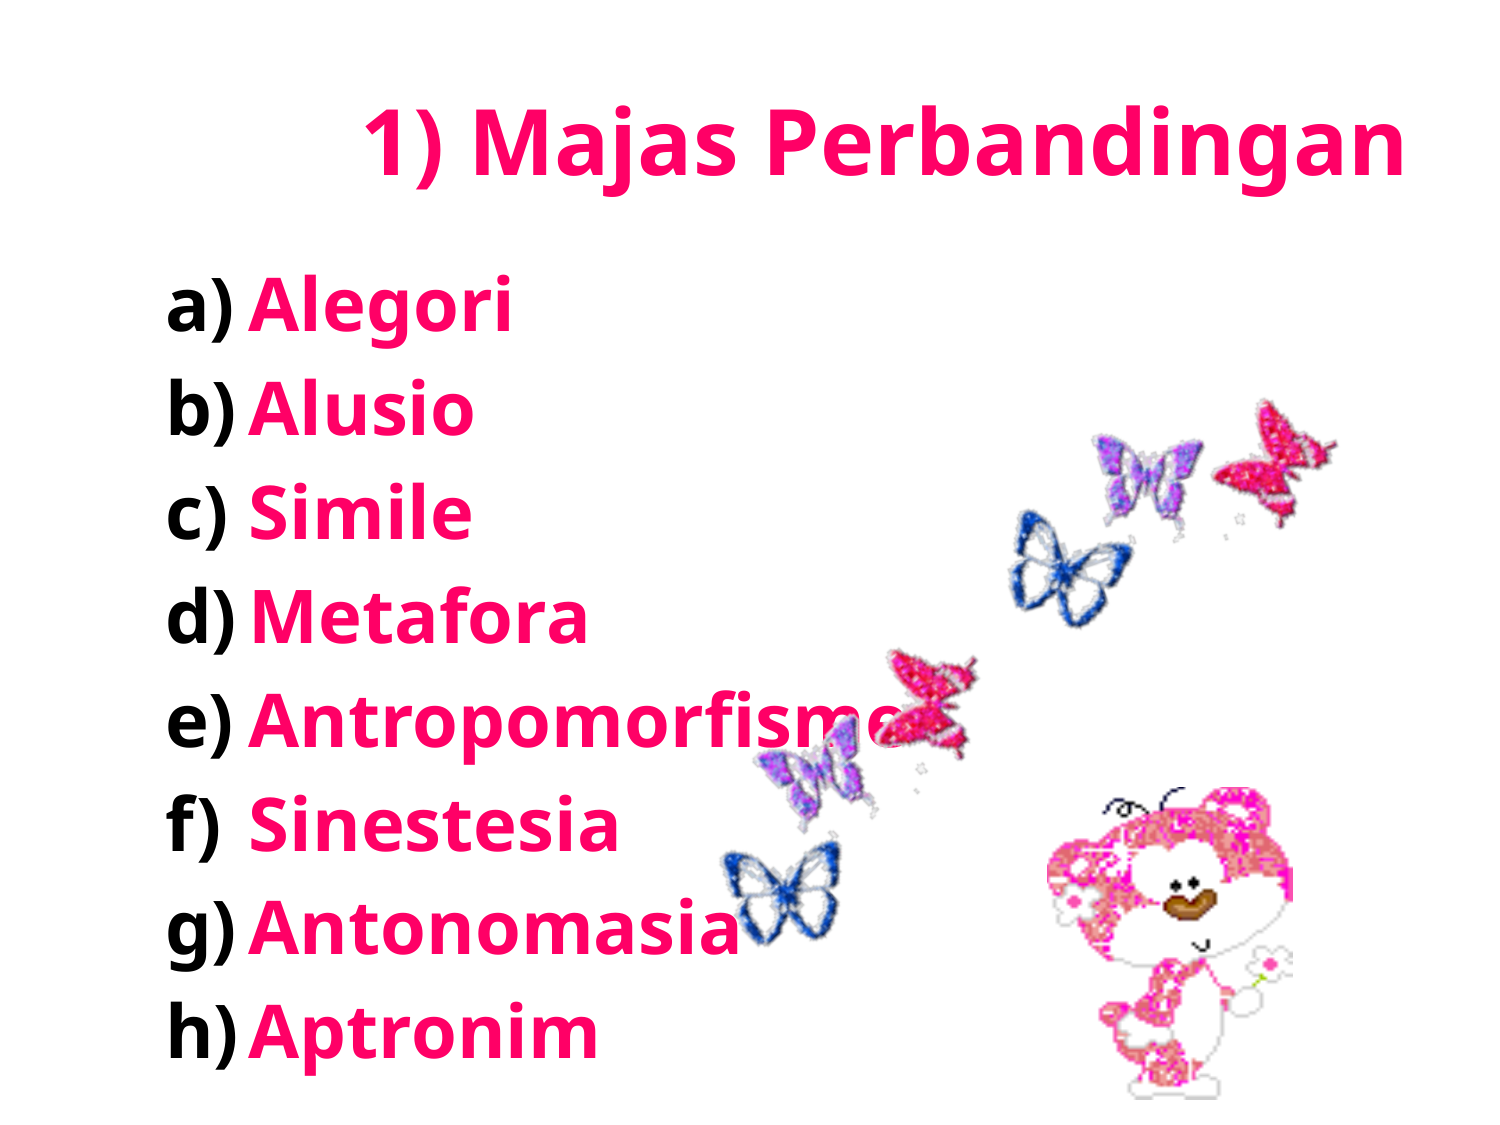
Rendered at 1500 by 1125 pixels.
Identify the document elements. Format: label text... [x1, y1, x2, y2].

picture [657, 593, 1048, 982]
picture [1047, 787, 1293, 1100]
title 1) Majas Perbandingan [75, 45, 1425, 233]
list Alegori Alusio Simile Metafora Antropomorfisme Sinestesia Antonomasia Aptronim [150, 249, 1425, 1088]
picture [968, 359, 1372, 653]
